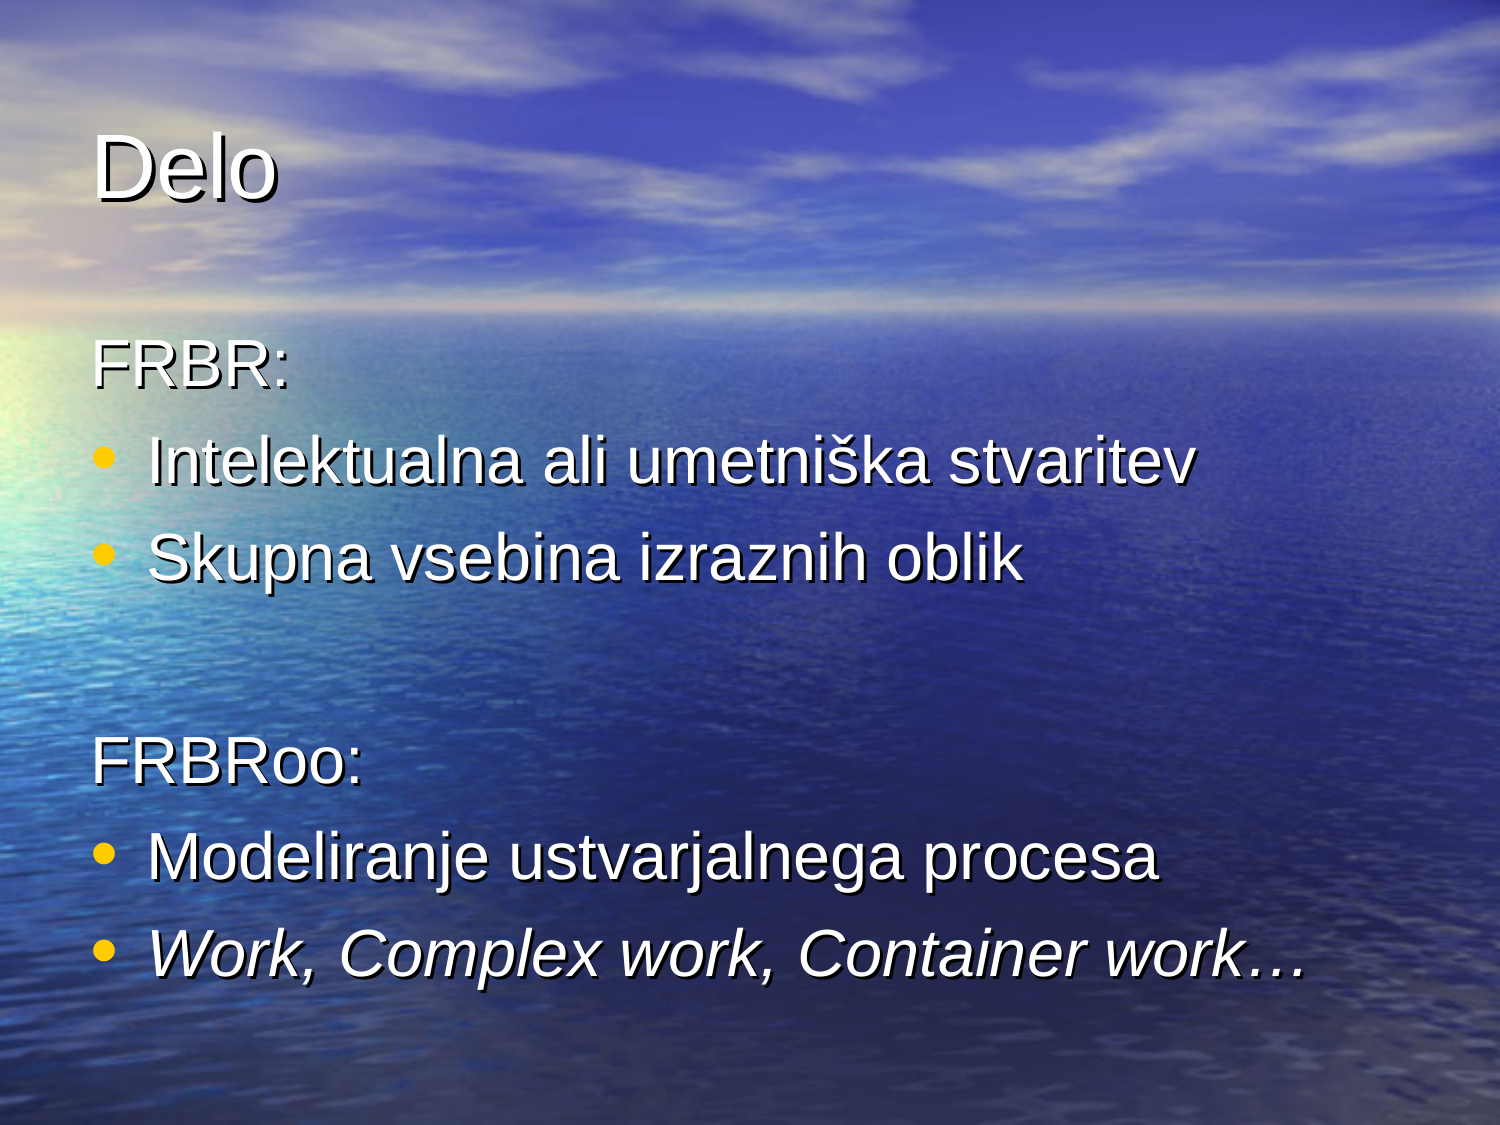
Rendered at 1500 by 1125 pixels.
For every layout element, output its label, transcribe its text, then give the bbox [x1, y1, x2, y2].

list FRBR: Intelektualna ali umetniška stvaritev Skupna vsebina izraznih oblik FRBRoo: Modeliranje ustvarjalnega procesa Work, Complex work, Container work… [75, 312, 1426, 1103]
picture [0, 0, 1500, 1125]
title Delo [75, 47, 1426, 276]
